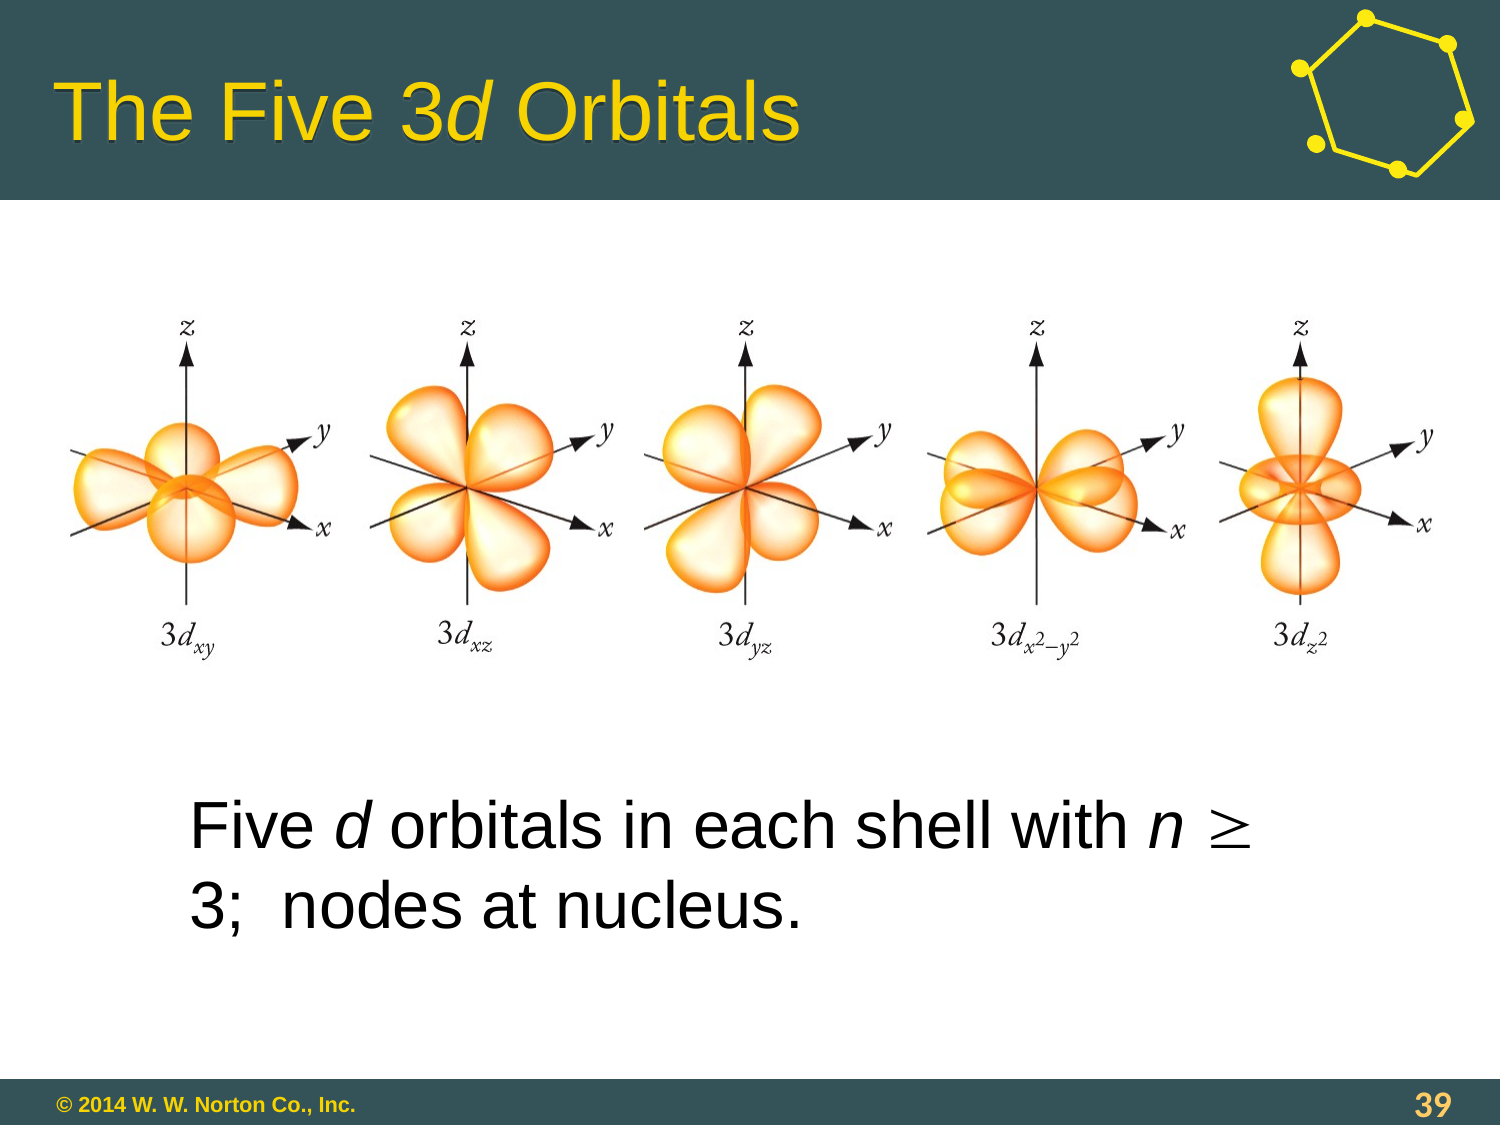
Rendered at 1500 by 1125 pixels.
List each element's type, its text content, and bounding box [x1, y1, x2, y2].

title The Five 3d Orbitals [37, 19, 1118, 195]
picture [50, 298, 1450, 669]
slide_number <number> [1390, 1076, 1468, 1125]
text_box Five d orbitals in each shell with n  3; nodes at nucleus. [174, 774, 1338, 950]
